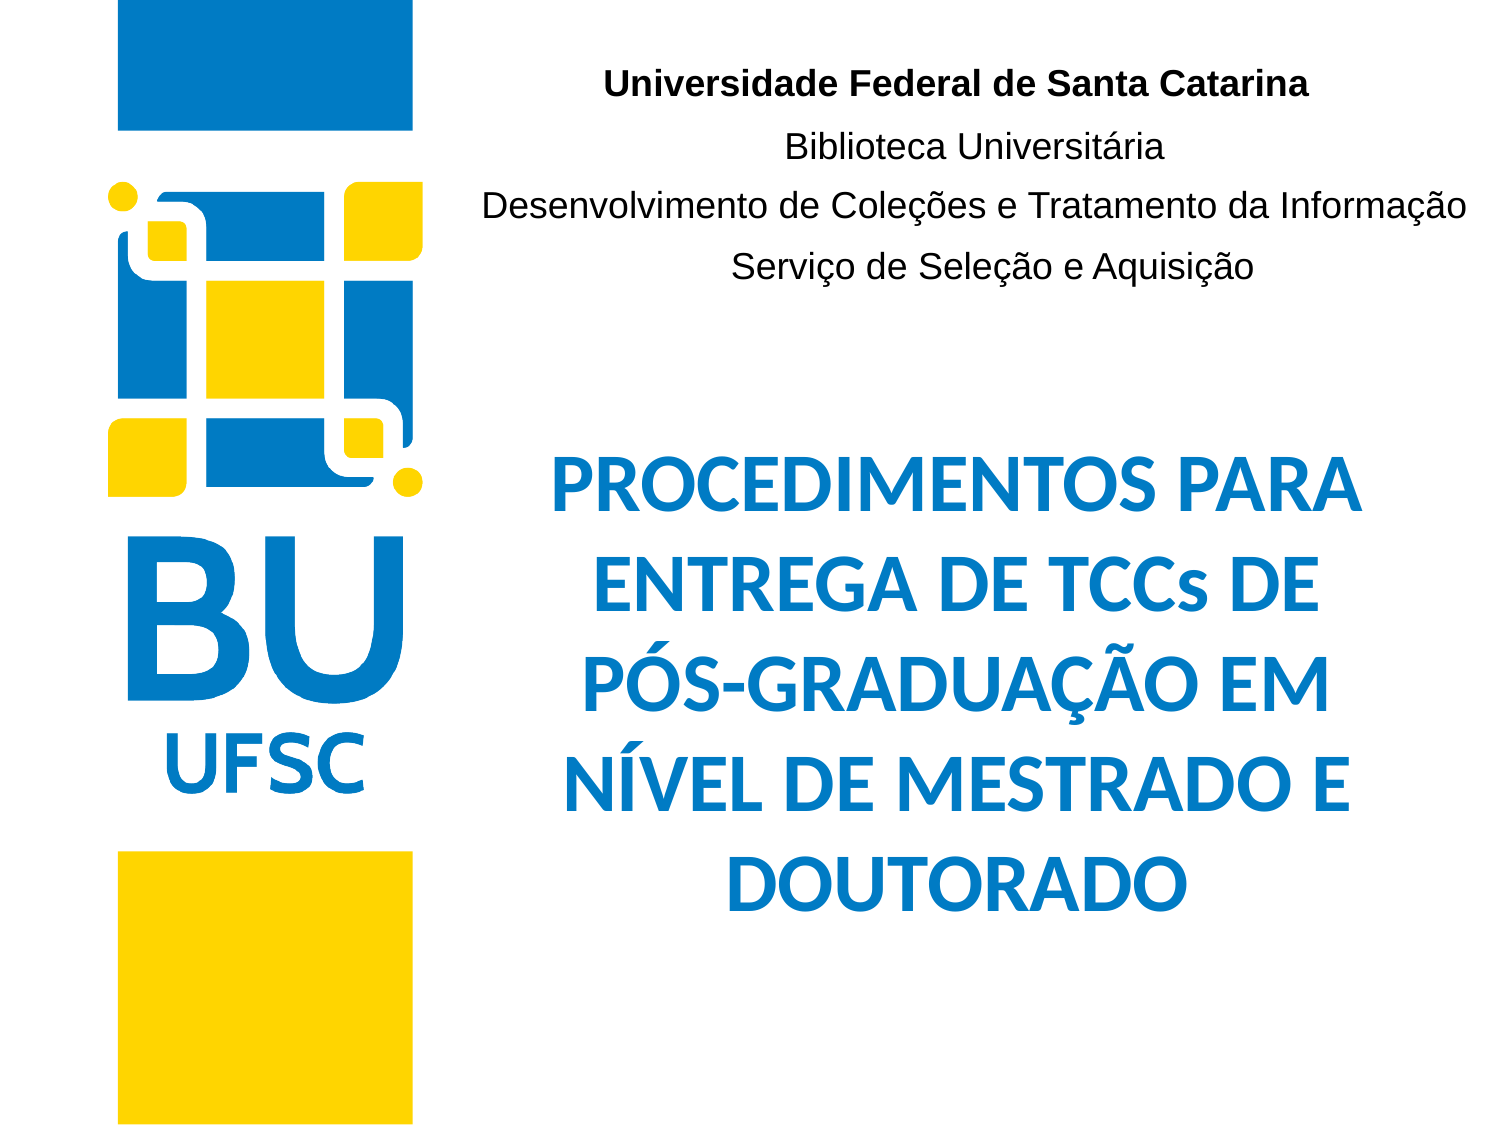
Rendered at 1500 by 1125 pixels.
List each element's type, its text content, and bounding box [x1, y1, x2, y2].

text_box Serviço de Seleção e Aquisição [614, 238, 1372, 296]
text_box Desenvolvimento de Coleções e Tratamento da Informação [437, 177, 1500, 249]
text_box Biblioteca Universitária [649, 118, 1300, 176]
text_box Universidade Federal de Santa Catarina [460, 58, 1453, 130]
picture [102, 131, 430, 844]
text_box PROCEDIMENTOS PARA ENTREGA DE TCCs DE PÓS-GRADUAÇÃO EM NÍVEL DE MESTRADO E DOUTORADO [532, 529, 1382, 827]
